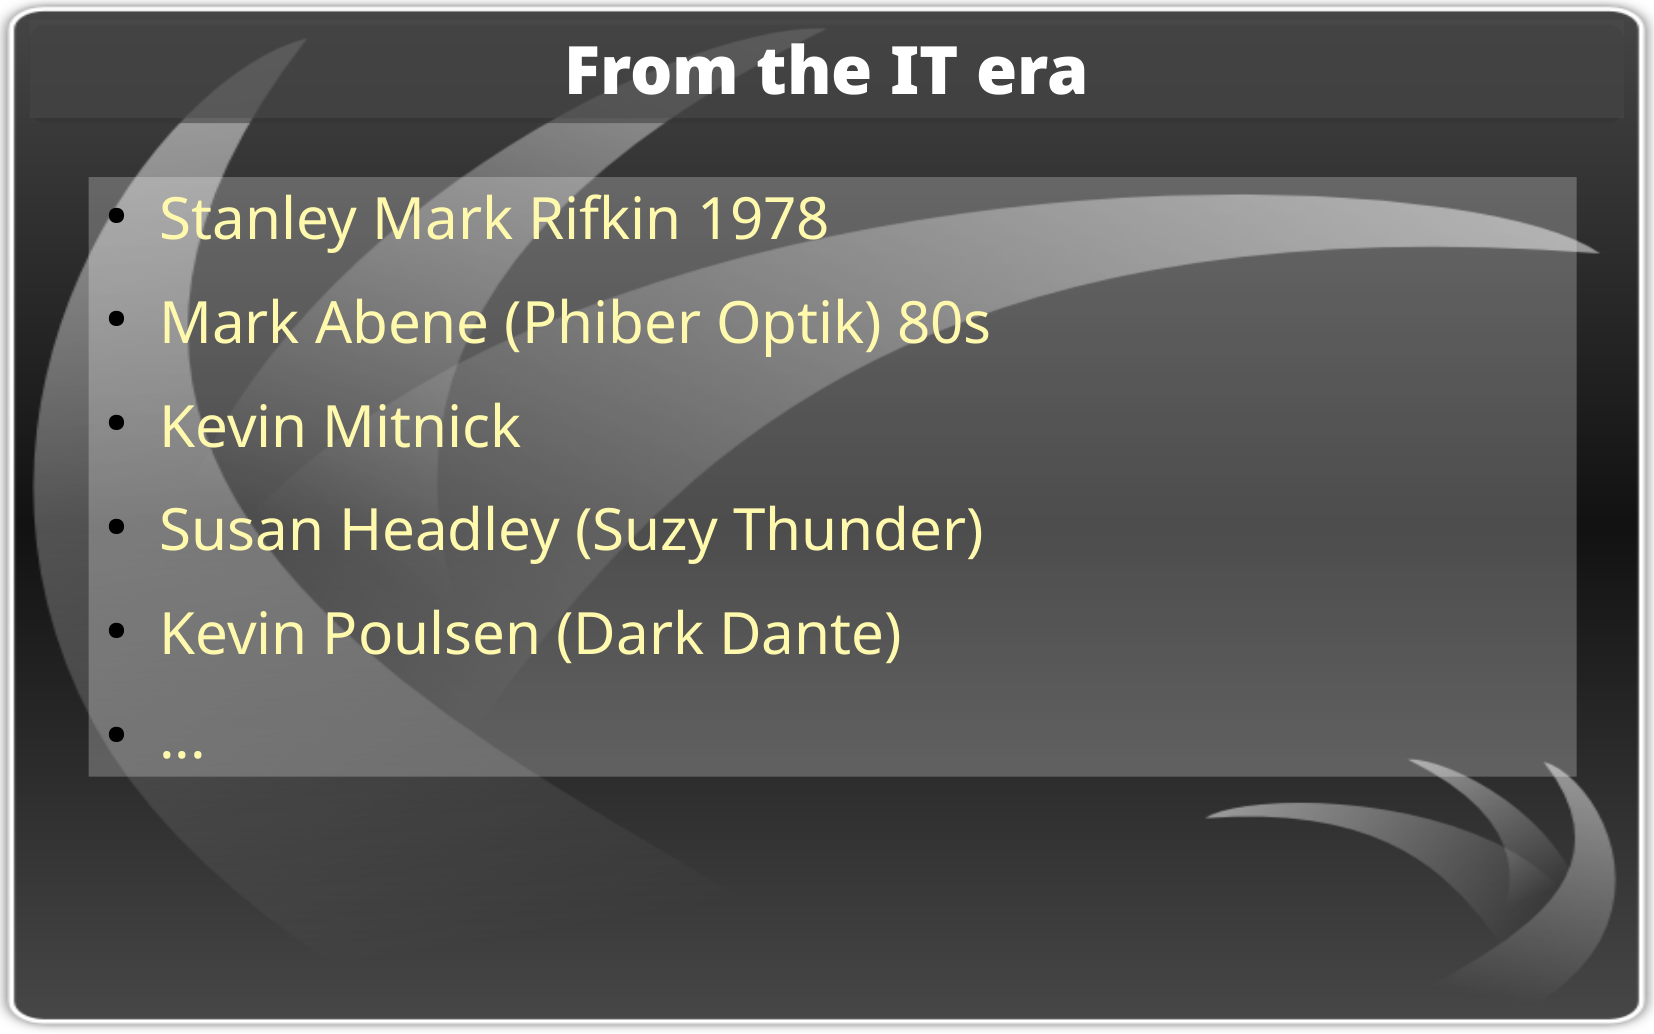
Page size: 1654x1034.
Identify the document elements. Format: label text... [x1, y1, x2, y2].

picture [0, 0, 1654, 1034]
title From the IT era [29, 19, 1625, 119]
list Stanley Mark Rifkin 1978 Mark Abene (Phiber Optik) 80s Kevin Mitnick Susan Headley (Suzy Thunder) Kevin Poulsen (Dark Dante) ... [88, 177, 1577, 777]
